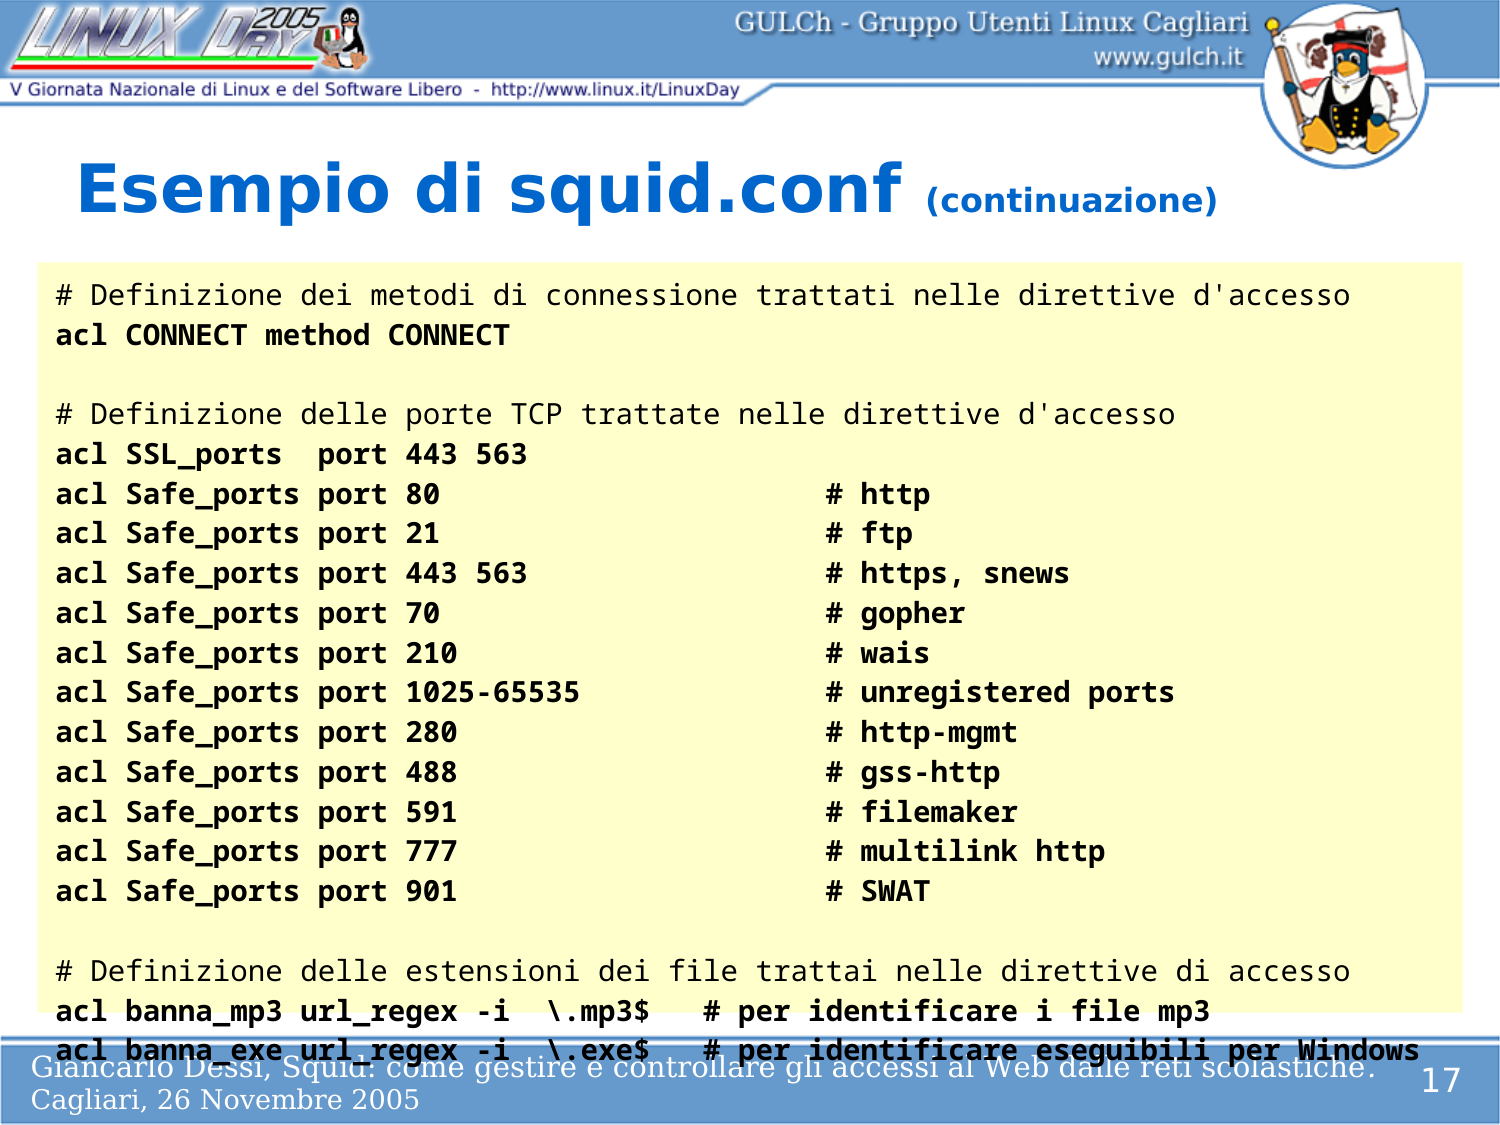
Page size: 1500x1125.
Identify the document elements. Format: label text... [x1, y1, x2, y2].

picture [0, 0, 1500, 1125]
text_box Esempio di squid.conf (continuazione) [75, 150, 1214, 229]
text_box # Definizione dei metodi di connessione trattati nelle direttive d'accesso acl CONNECT method CONNECT # Definizione delle porte TCP trattate nelle direttive d'accesso acl SSL_ports port 443 563 acl Safe_ports port 80 # http acl Safe_ports port 21 # ftp acl Safe_ports port 443 563 # https, snews acl Safe_ports port 70 # gopher acl Safe_ports port 210 # wais acl Safe_ports port 1025-65535 # unregistered ports acl Safe_ports port 280 # http-mgmt acl Safe_ports port 488 # gss-http acl Safe_ports port 591 # filemaker acl Safe_ports port 777 # multilink http acl Safe_ports port 901 # SWAT # Definizione delle estensioni dei file trattai nelle direttive di accesso acl banna_mp3 url_regex -i \.mp3$ # per identificare i file mp3 acl banna_exe url_regex -i \.exe$ # per identificare eseguibili per Windows [37, 262, 1463, 1013]
